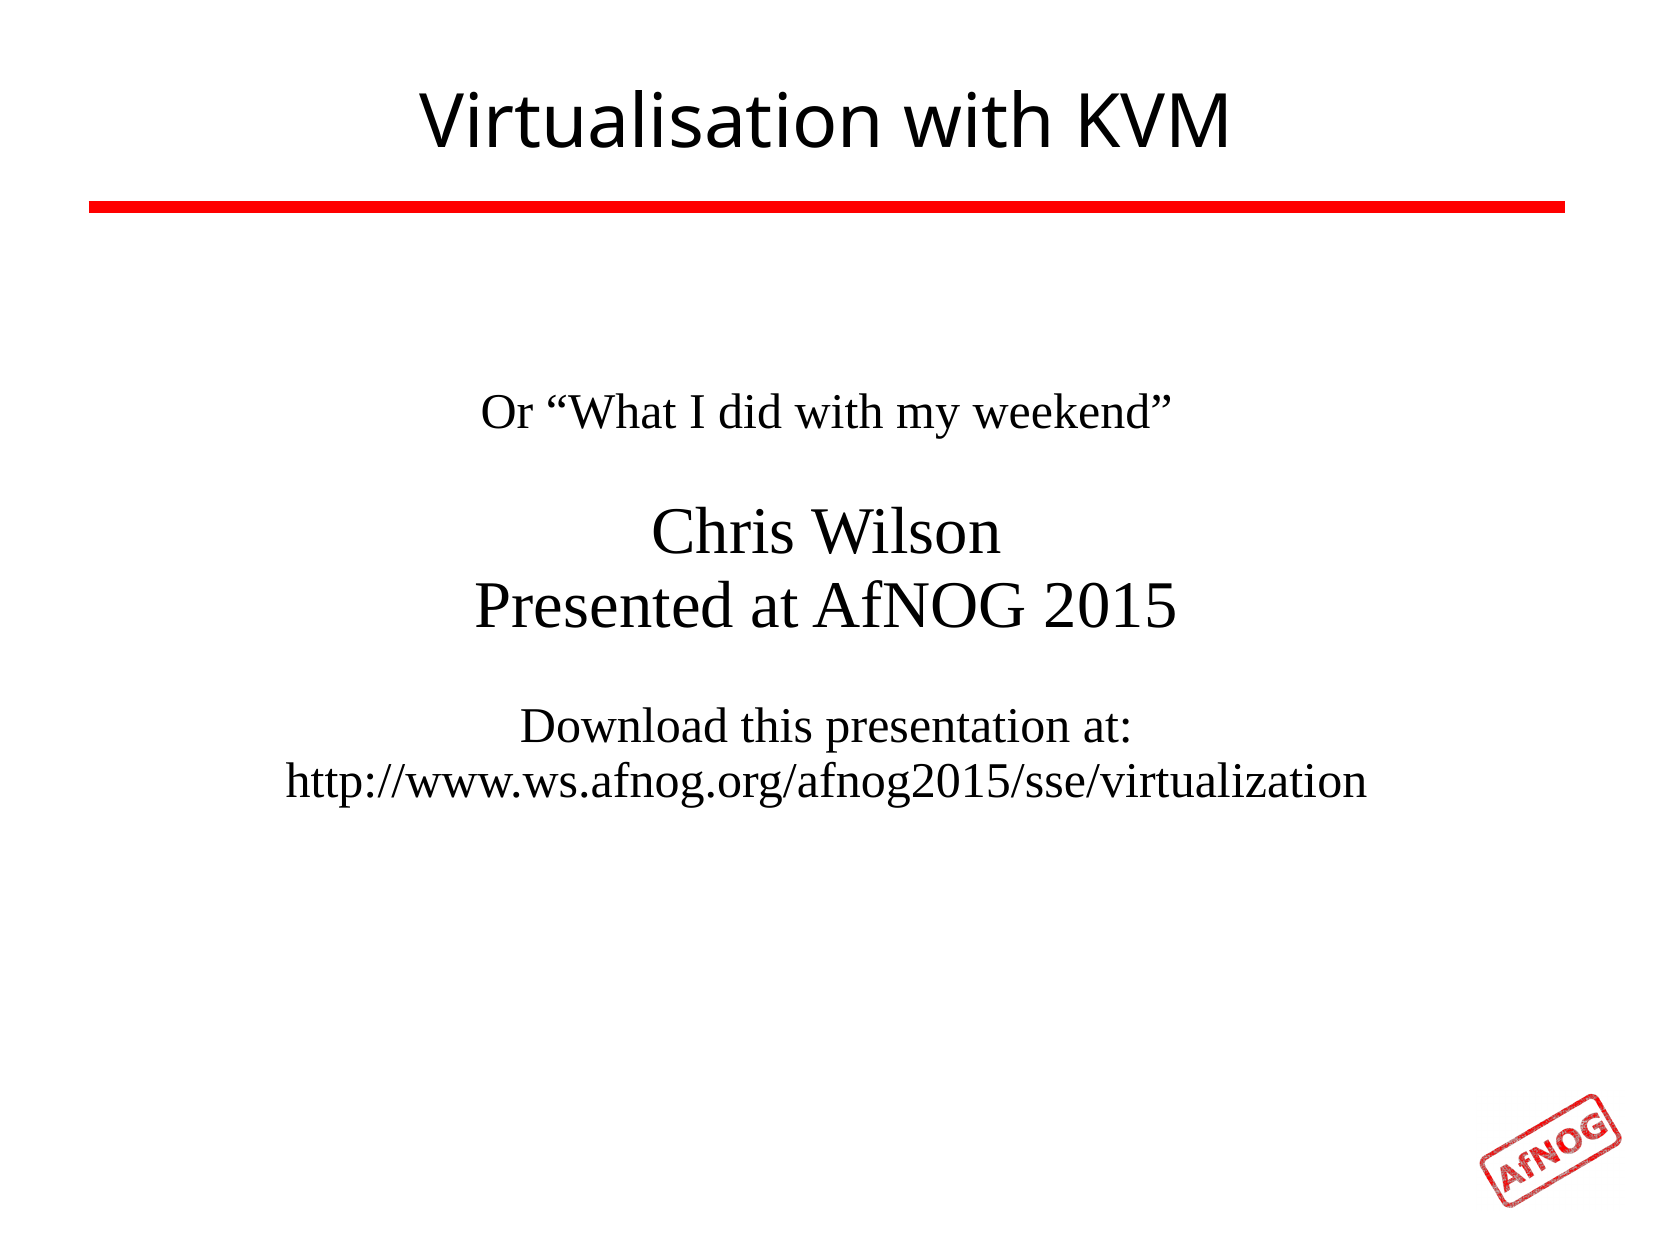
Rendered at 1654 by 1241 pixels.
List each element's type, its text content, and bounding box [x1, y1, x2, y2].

subtitle Or “What I did with my weekend” Chris Wilson Presented at AfNOG 2015 Download this presentation at: http://www.ws.afnog.org/afnog2015/sse/virtualization [82, 236, 1571, 956]
picture [1476, 1090, 1625, 1211]
title Virtualisation with KVM [82, 29, 1571, 207]
